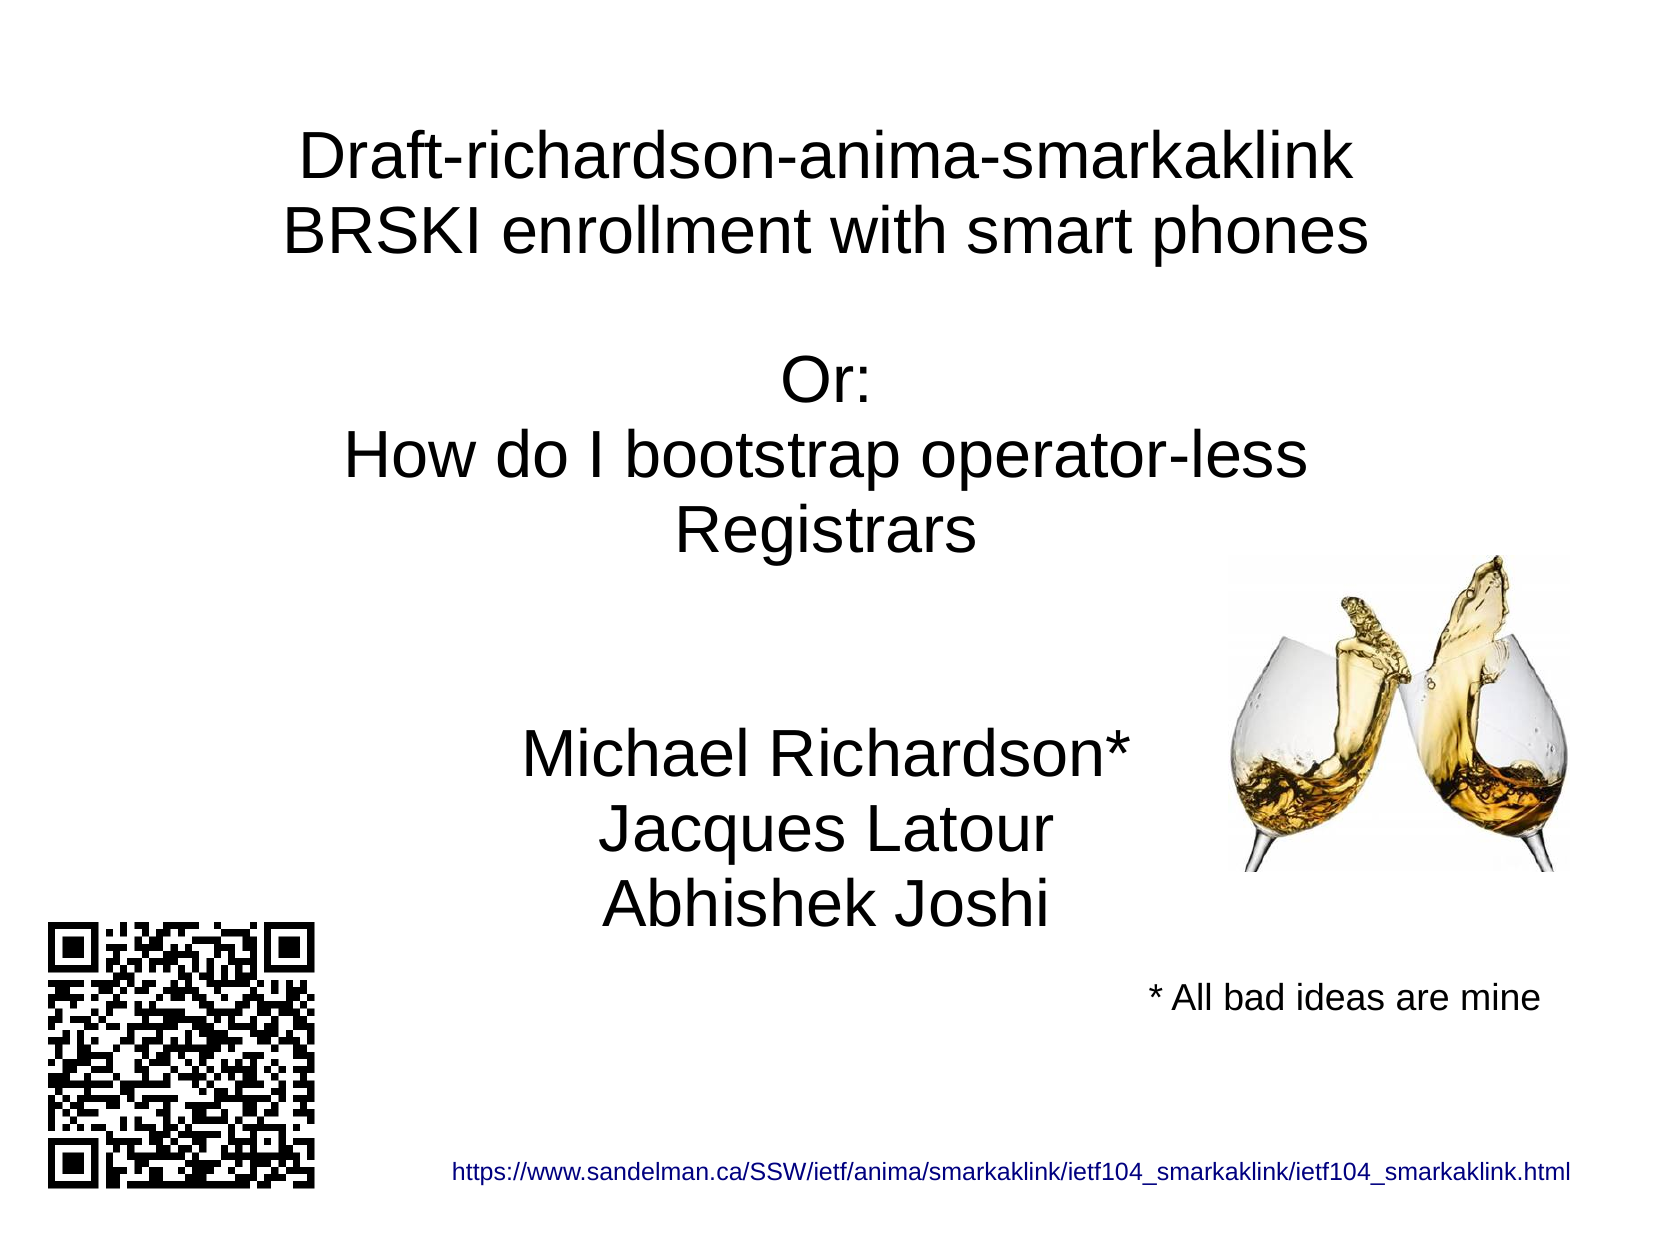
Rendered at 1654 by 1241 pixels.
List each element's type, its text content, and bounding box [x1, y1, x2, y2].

picture [1228, 555, 1570, 872]
subtitle Draft-richardson-anima-smarkaklink BRSKI enrollment with smart phones Or: How do I bootstrap operator-less Registrars Michael Richardson* Jacques Latour Abhishek Joshi [82, 49, 1571, 1010]
text_box * All bad ideas are mine [1133, 968, 1557, 1026]
text_box https://www.sandelman.ca/SSW/ietf/anima/smarkaklink/ietf104_smarkaklink/ietf104_smarkaklink.html [437, 1150, 1608, 1193]
picture [19, 893, 343, 1217]
